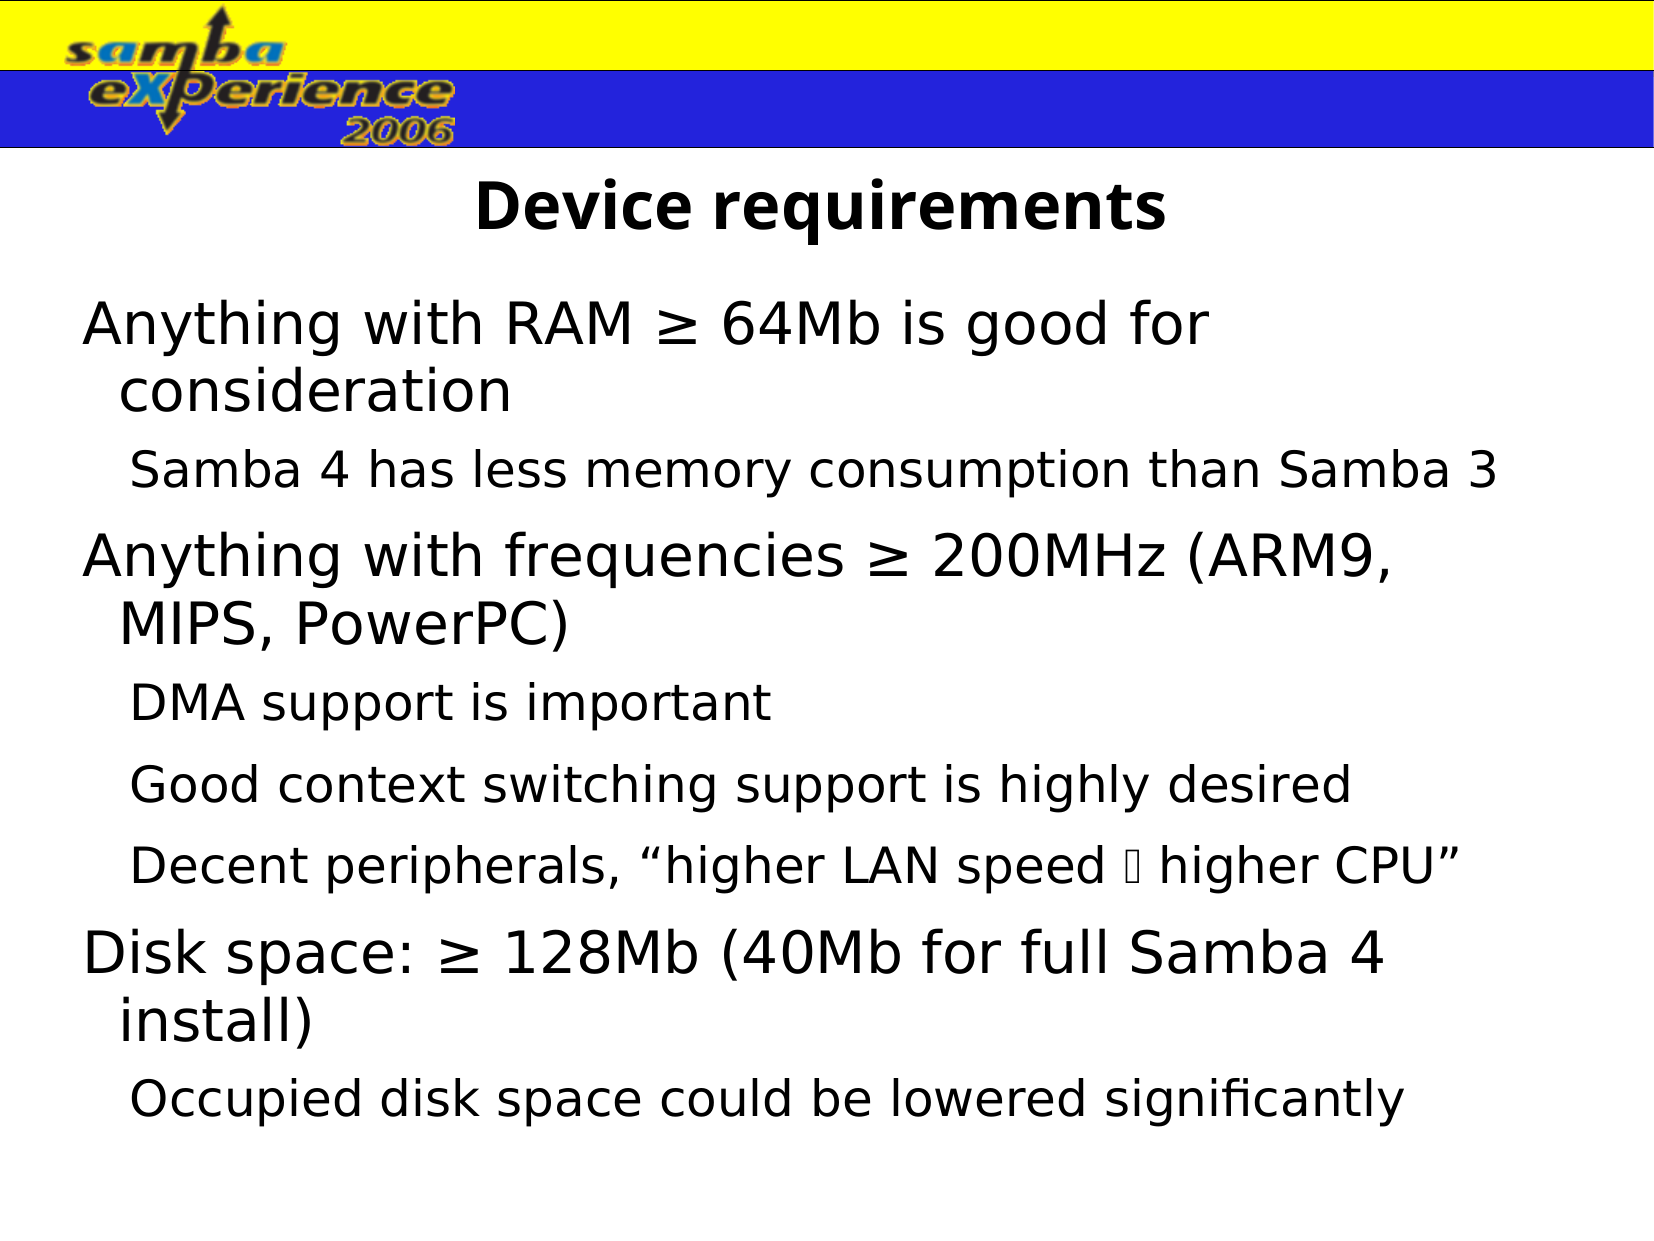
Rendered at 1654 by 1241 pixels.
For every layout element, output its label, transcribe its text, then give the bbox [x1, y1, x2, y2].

picture [64, 71, 455, 147]
title Device requirements [76, 99, 1565, 308]
picture [64, 2, 455, 70]
list Anything with RAM ≥ 64Mb is good for consideration Samba 4 has less memory consumption than Samba 3 Anything with frequencies ≥ 200MHz (ARM9, MIPS, PowerPC) DMA support is important Good context switching support is highly desired Decent peripherals, “higher LAN speed  higher CPU” Disk space: ≥ 128Mb (40Mb for full Samba 4 install) Occupied disk space could be lowered significantly [82, 290, 1571, 1132]
picture [64, 148, 76, 154]
